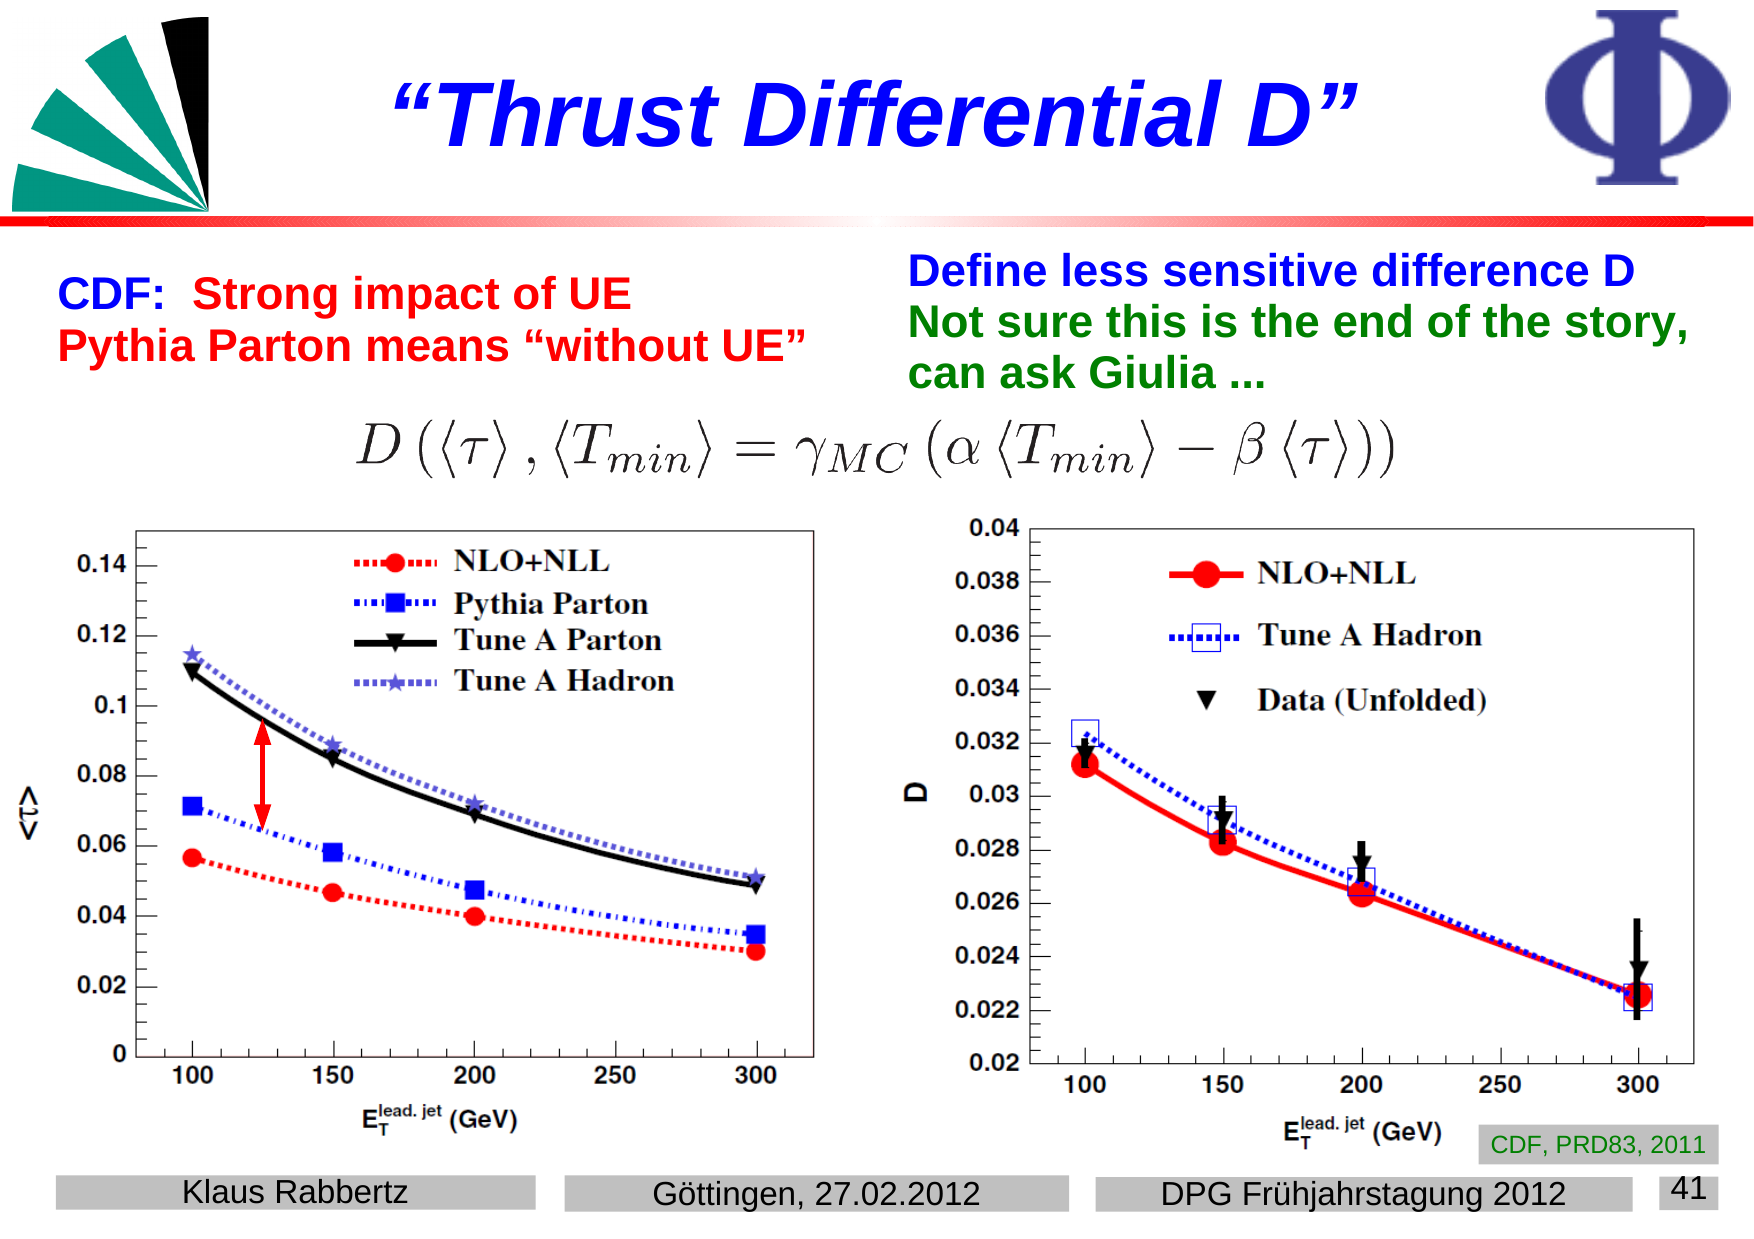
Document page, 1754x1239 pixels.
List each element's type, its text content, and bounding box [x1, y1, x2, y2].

text_box Define less sensitive difference D Not sure this is the end of the story, can ask Giulia ... [895, 238, 1701, 405]
text_box CDF, PRD83, 2011 [1478, 1124, 1719, 1165]
picture [9, 518, 827, 1147]
title “Thrust Differential D” [220, 16, 1525, 213]
picture [901, 514, 1708, 1156]
picture [12, 17, 209, 214]
picture [1545, 10, 1731, 185]
text_box CDF: Strong impact of UE Pythia Parton means “without UE” [45, 262, 821, 377]
picture [349, 412, 1405, 483]
